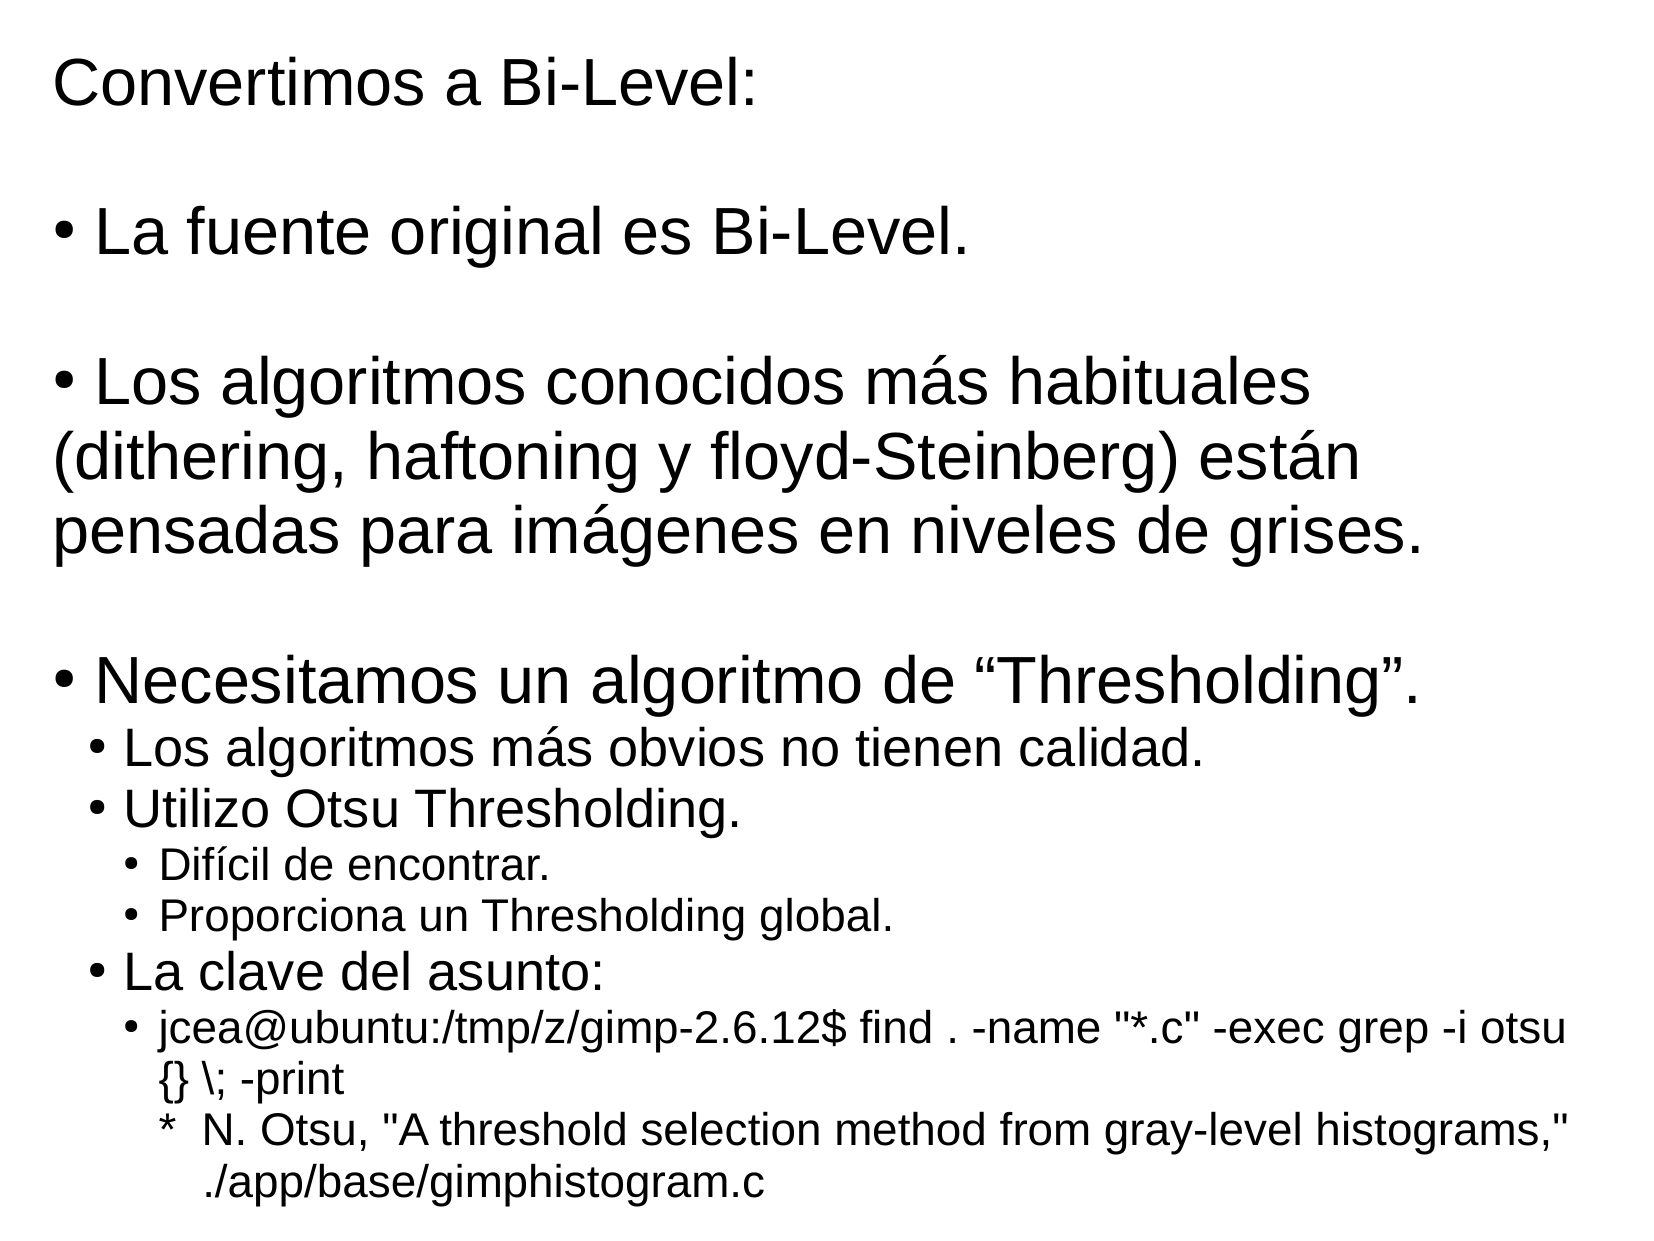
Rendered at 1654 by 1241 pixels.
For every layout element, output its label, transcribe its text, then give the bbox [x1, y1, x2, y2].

text_box Convertimos a Bi-Level: La fuente original es Bi-Level. Los algoritmos conocidos más habituales (dithering, haftoning y floyd-Steinberg) están pensadas para imágenes en niveles de grises. Necesitamos un algoritmo de “Thresholding”. Los algoritmos más obvios no tienen calidad. Utilizo Otsu Thresholding. Difícil de encontrar. Proporciona un Thresholding global. La clave del asunto: jcea@ubuntu:/tmp/z/gimp-2.6.12$ find . -name "*.c" -exec grep -i otsu {} \; -print * N. Otsu, "A threshold selection method from gray-level histograms," ./app/base/gimphistogram.c [37, 37, 1613, 1210]
